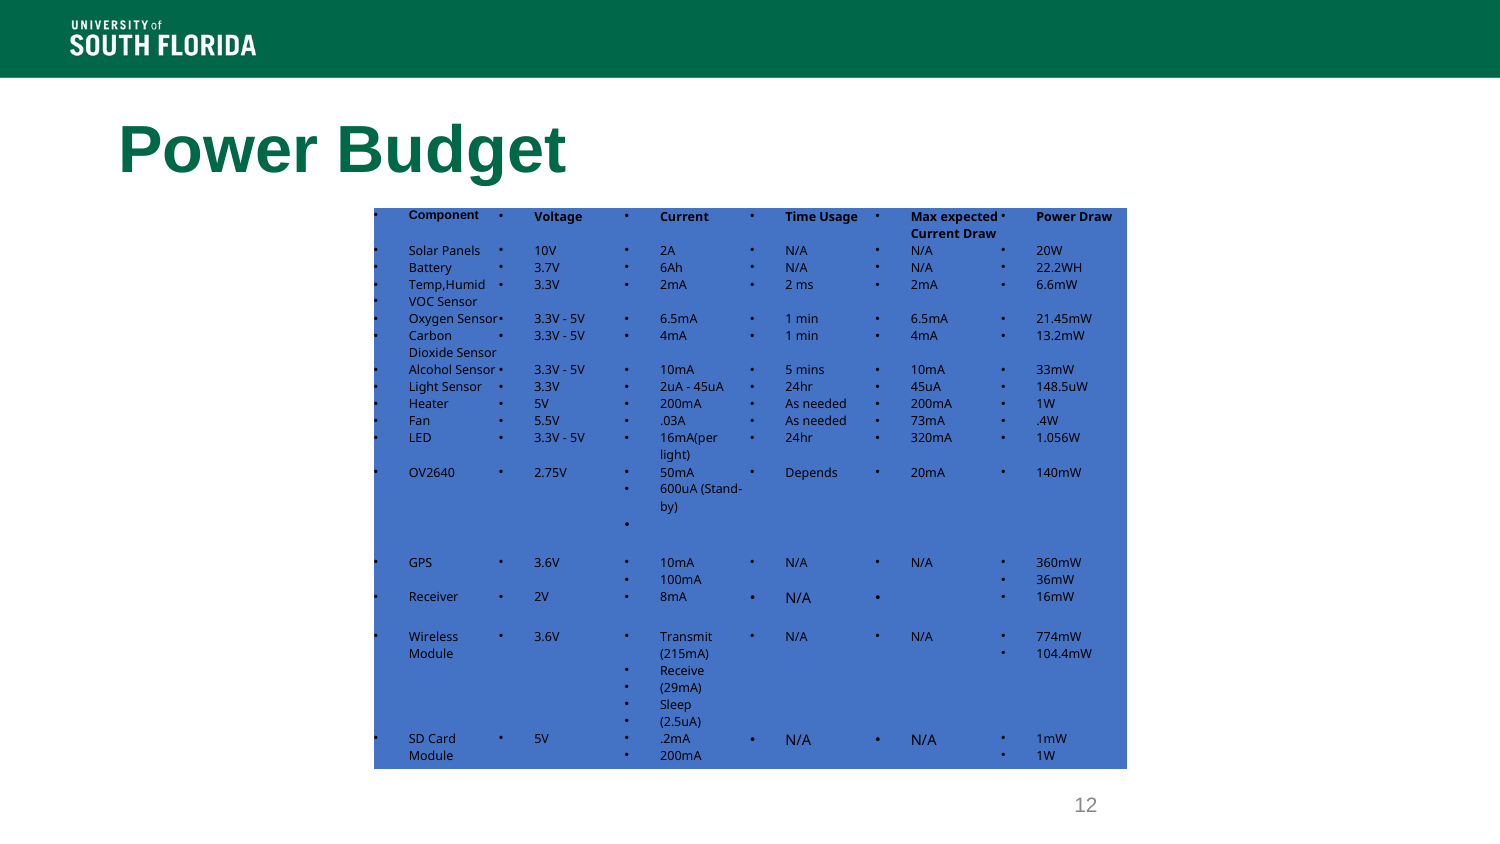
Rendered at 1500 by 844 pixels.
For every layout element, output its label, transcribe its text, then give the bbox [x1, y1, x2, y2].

table_cell N/A [750, 554, 875, 588]
table_cell N/A [750, 259, 875, 276]
table_cell 1mW 1W [1001, 730, 1127, 769]
table_cell 6.5mA [625, 310, 750, 327]
table_cell Depends [750, 464, 875, 554]
table_cell 2uA - 45uA [625, 378, 750, 396]
table_cell 1.056W [1001, 430, 1127, 464]
table_cell N/A [750, 242, 875, 259]
table_cell As needed [750, 396, 875, 413]
table_cell 20W [1001, 242, 1127, 259]
table_cell 24hr [750, 430, 875, 464]
table_cell 5 mins [750, 361, 875, 378]
table_cell .4W [1001, 413, 1127, 430]
table_cell 16mA(per light) [625, 430, 750, 464]
table_cell 774mW 104.4mW [1001, 628, 1127, 730]
table_cell 16mW [1001, 588, 1127, 628]
table_cell 3.3V [499, 378, 625, 396]
slide_number [1059, 782, 1397, 827]
table_cell 33mW [1001, 361, 1127, 378]
table_cell 360mW 36mW [1001, 554, 1127, 588]
table_cell Light Sensor [374, 378, 499, 396]
table_cell N/A [875, 242, 1001, 259]
table_cell 50mA 600uA (Stand-by) [625, 464, 750, 554]
table_cell 1 min [750, 310, 875, 327]
table_cell 3.3V - 5V [499, 310, 625, 327]
table_header Current [625, 208, 750, 242]
table_cell 5.5V [499, 413, 625, 430]
table_cell N/A [875, 730, 1001, 769]
table_cell 200mA [625, 396, 750, 413]
table_cell 3.6V [499, 628, 625, 730]
table_cell 3.3V [499, 276, 625, 310]
table_cell 6.6mW [1001, 276, 1127, 310]
table_cell 200mA [875, 396, 1001, 413]
table_header Voltage [499, 208, 625, 242]
table_cell 73mA [875, 413, 1001, 430]
table_cell 2mA [875, 276, 1001, 310]
table_cell Alcohol Sensor [374, 361, 499, 378]
table_cell 21.45mW [1001, 310, 1127, 327]
table_cell 2V [499, 588, 625, 628]
table_cell 22.2WH [1001, 259, 1127, 276]
table_cell N/A [875, 259, 1001, 276]
title Power Budget [103, 94, 1397, 208]
table_cell 6.5mA [875, 310, 1001, 327]
table_cell 20mA [875, 464, 1001, 554]
table_cell 4mA [625, 327, 750, 361]
table_cell N/A [750, 588, 875, 628]
table_cell .03A [625, 413, 750, 430]
table_cell N/A [750, 730, 875, 769]
table_cell Receiver [374, 588, 499, 628]
table_header Time Usage [750, 208, 875, 242]
table_cell SD Card Module [374, 730, 499, 769]
table_cell 10mA [875, 361, 1001, 378]
table_cell OV2640 [374, 464, 499, 554]
table_cell 5V [499, 396, 625, 413]
table_cell Fan [374, 413, 499, 430]
table_cell 3.7V [499, 259, 625, 276]
table_cell Battery [374, 259, 499, 276]
table_cell Heater [374, 396, 499, 413]
table_header Max expected Current Draw [875, 208, 1001, 242]
table_cell GPS [374, 554, 499, 588]
table_cell N/A [875, 554, 1001, 588]
table_cell 2A [625, 242, 750, 259]
table_header Component [374, 208, 499, 242]
table_cell N/A [750, 628, 875, 730]
table_cell 3.3V - 5V [499, 361, 625, 378]
table_cell 6Ah [625, 259, 750, 276]
table_cell 13.2mW [1001, 327, 1127, 361]
table_cell Transmit (215mA) Receive (29mA) Sleep (2.5uA) [625, 628, 750, 730]
table_cell 148.5uW [1001, 378, 1127, 396]
table_cell 1W [1001, 396, 1127, 413]
table_cell Carbon Dioxide Sensor [374, 327, 499, 361]
table_cell 24hr [750, 378, 875, 396]
table_cell 1 min [750, 327, 875, 361]
table_cell 8mA [625, 588, 750, 628]
table_cell 2 ms [750, 276, 875, 310]
table_cell As needed [750, 413, 875, 430]
table_header Power Draw [1001, 208, 1127, 242]
table_cell 2.75V [499, 464, 625, 554]
table_cell 4mA [875, 327, 1001, 361]
table_cell Solar Panels [374, 242, 499, 259]
table_cell 10mA 100mA [625, 554, 750, 588]
table_cell N/A [875, 628, 1001, 730]
table_cell Oxygen Sensor [374, 310, 499, 327]
table_cell LED [374, 430, 499, 464]
table_cell 45uA [875, 378, 1001, 396]
table_cell .2mA 200mA [625, 730, 750, 769]
table_cell 3.3V - 5V [499, 327, 625, 361]
table_cell 140mW [1001, 464, 1127, 554]
table_cell 2mA [625, 276, 750, 310]
table_cell 3.6V [499, 554, 625, 588]
table_cell Wireless Module [374, 628, 499, 730]
table_cell Temp,Humid VOC Sensor [374, 276, 499, 310]
table_cell 3.3V - 5V [499, 430, 625, 464]
table_cell [875, 588, 1001, 628]
table_cell 5V [499, 730, 625, 769]
table_cell 10V [499, 242, 625, 259]
table_cell 320mA [875, 430, 1001, 464]
table_cell 10mA [625, 361, 750, 378]
